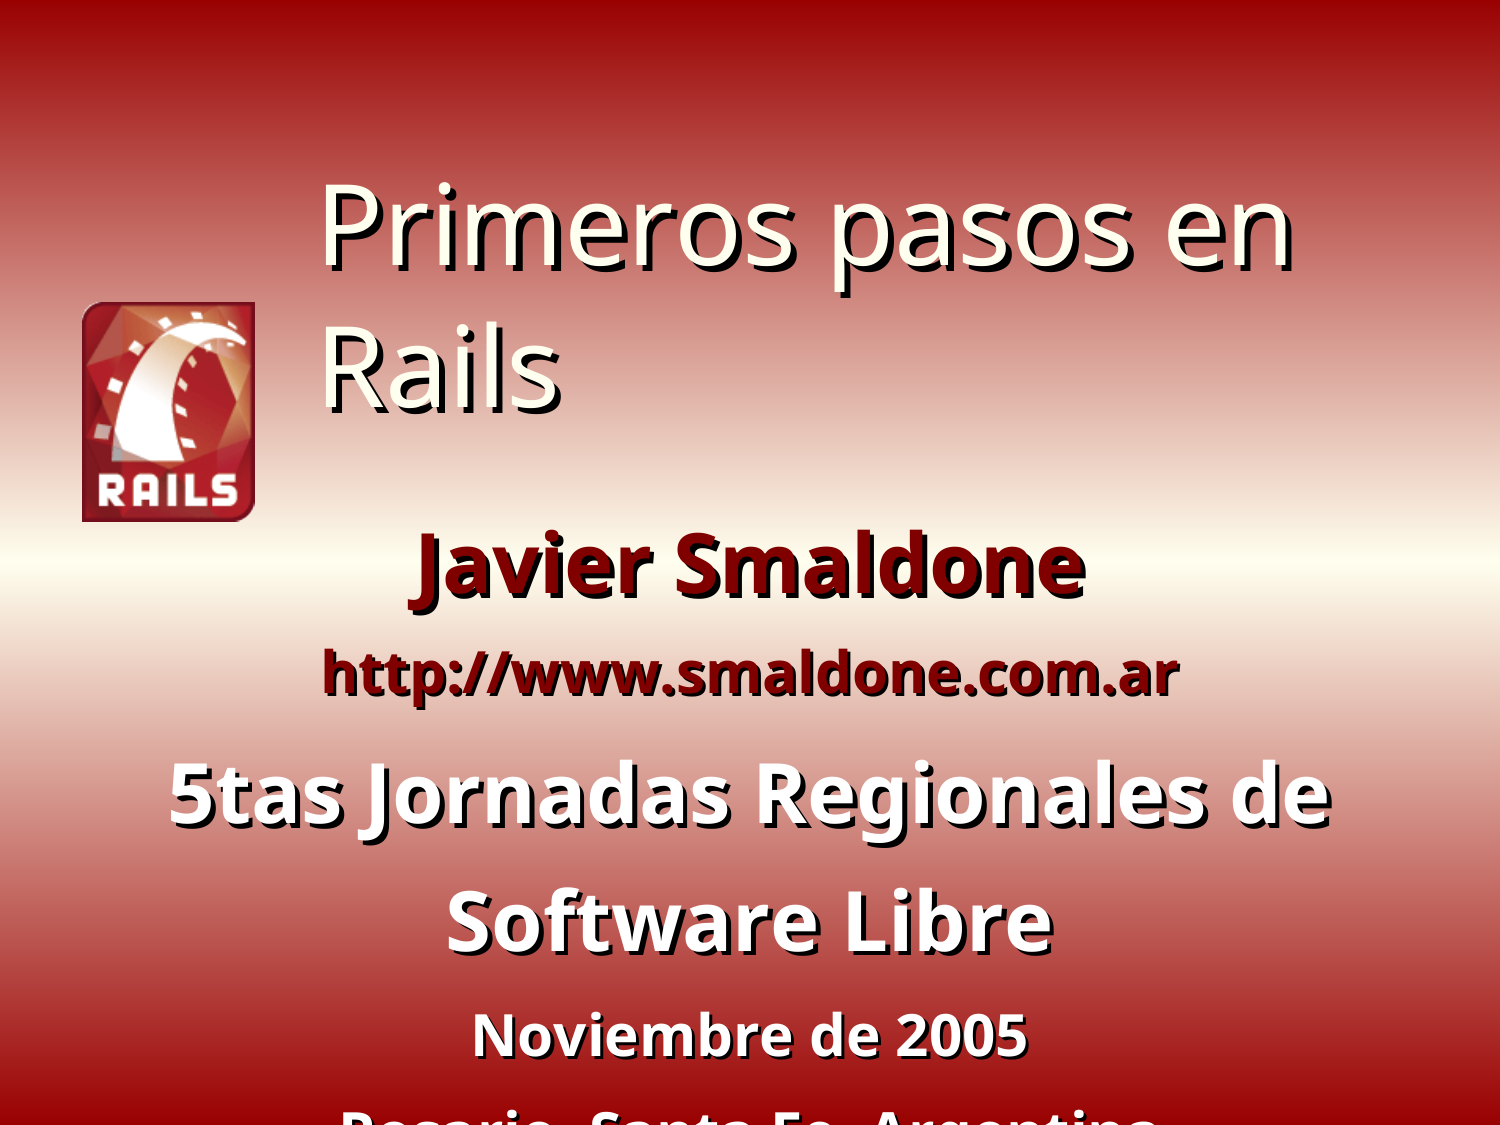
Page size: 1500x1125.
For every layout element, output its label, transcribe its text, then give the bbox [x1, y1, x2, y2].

picture [82, 302, 255, 497]
title Primeros pasos en Rails [300, 159, 1440, 428]
subtitle Javier Smaldone http://www.smaldone.com.ar 5tas Jornadas Regionales de Software Libre Noviembre de 2005 Rosario, Santa Fe, Argentina [15, 497, 1485, 1125]
